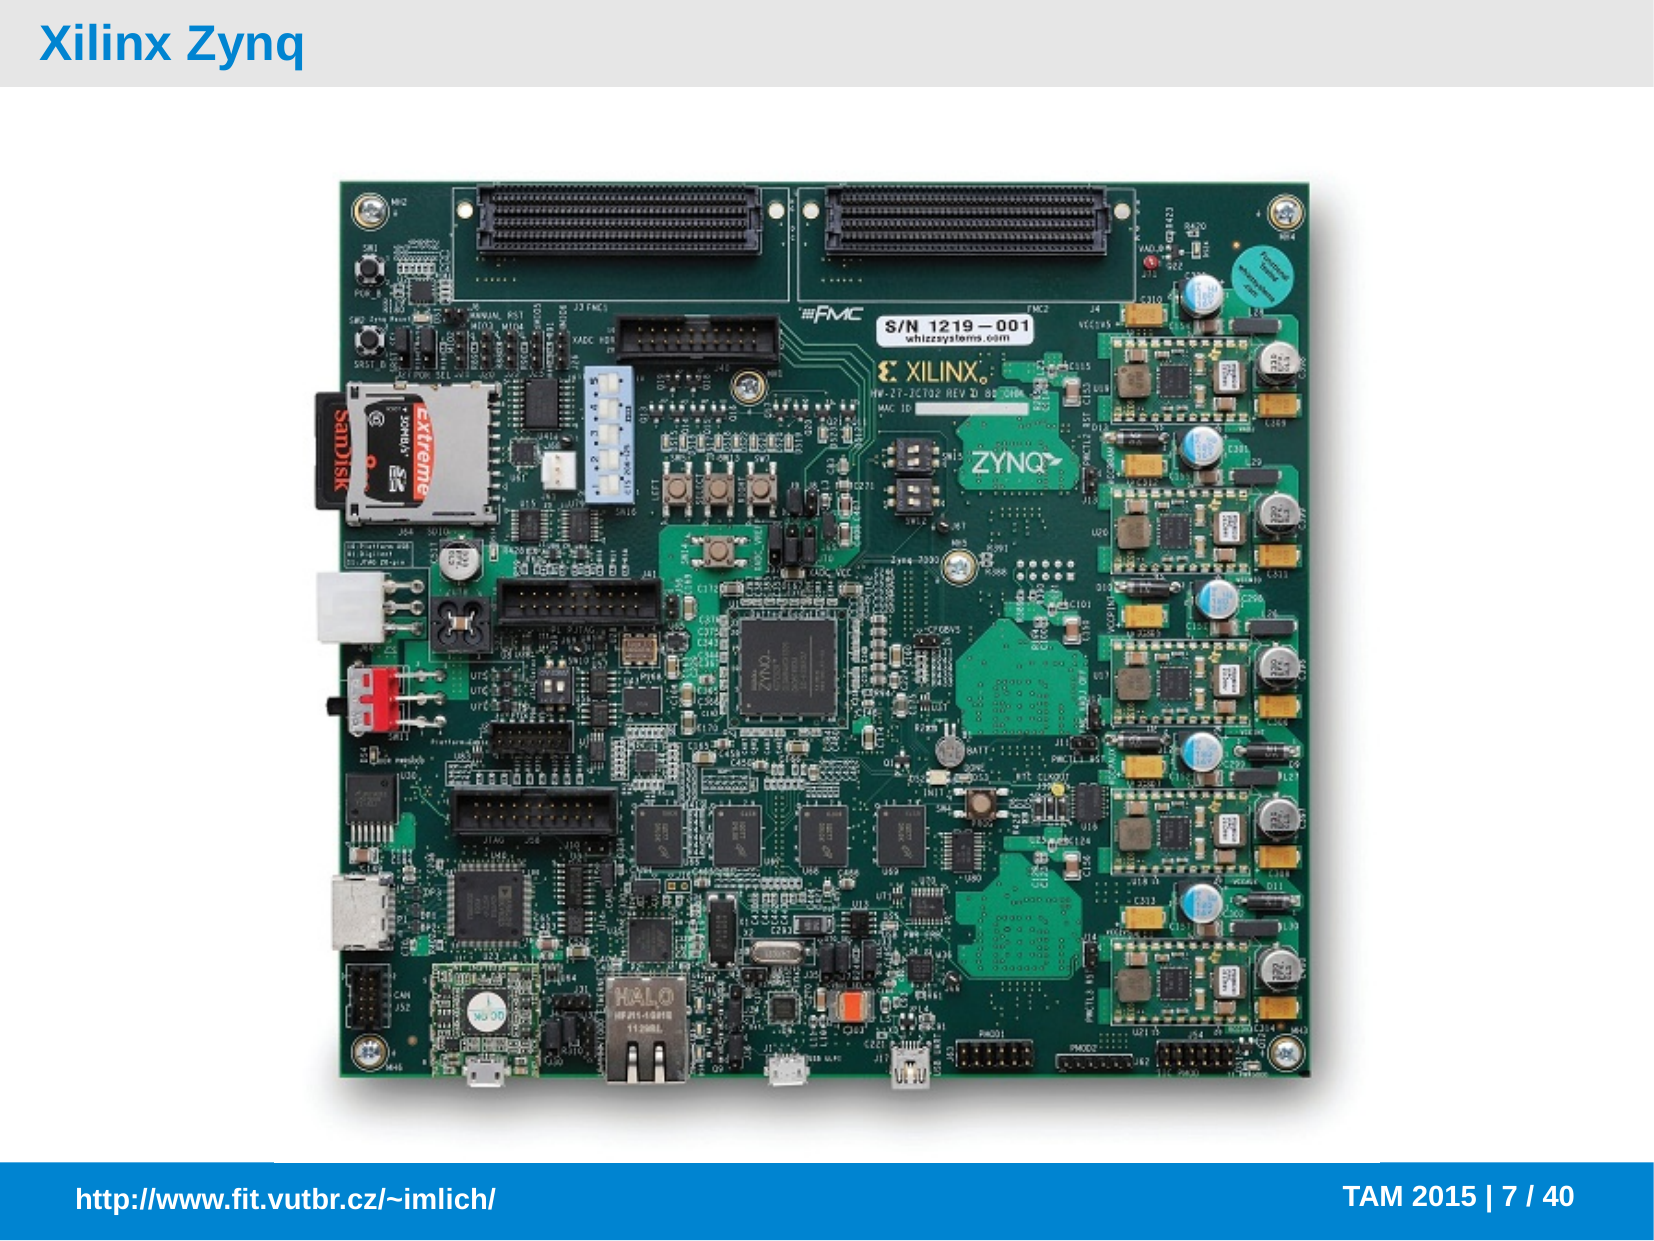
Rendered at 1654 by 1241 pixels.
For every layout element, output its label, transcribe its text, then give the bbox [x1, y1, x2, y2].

title Xilinx Zynq [39, 5, 1615, 81]
picture [274, 112, 1380, 1163]
